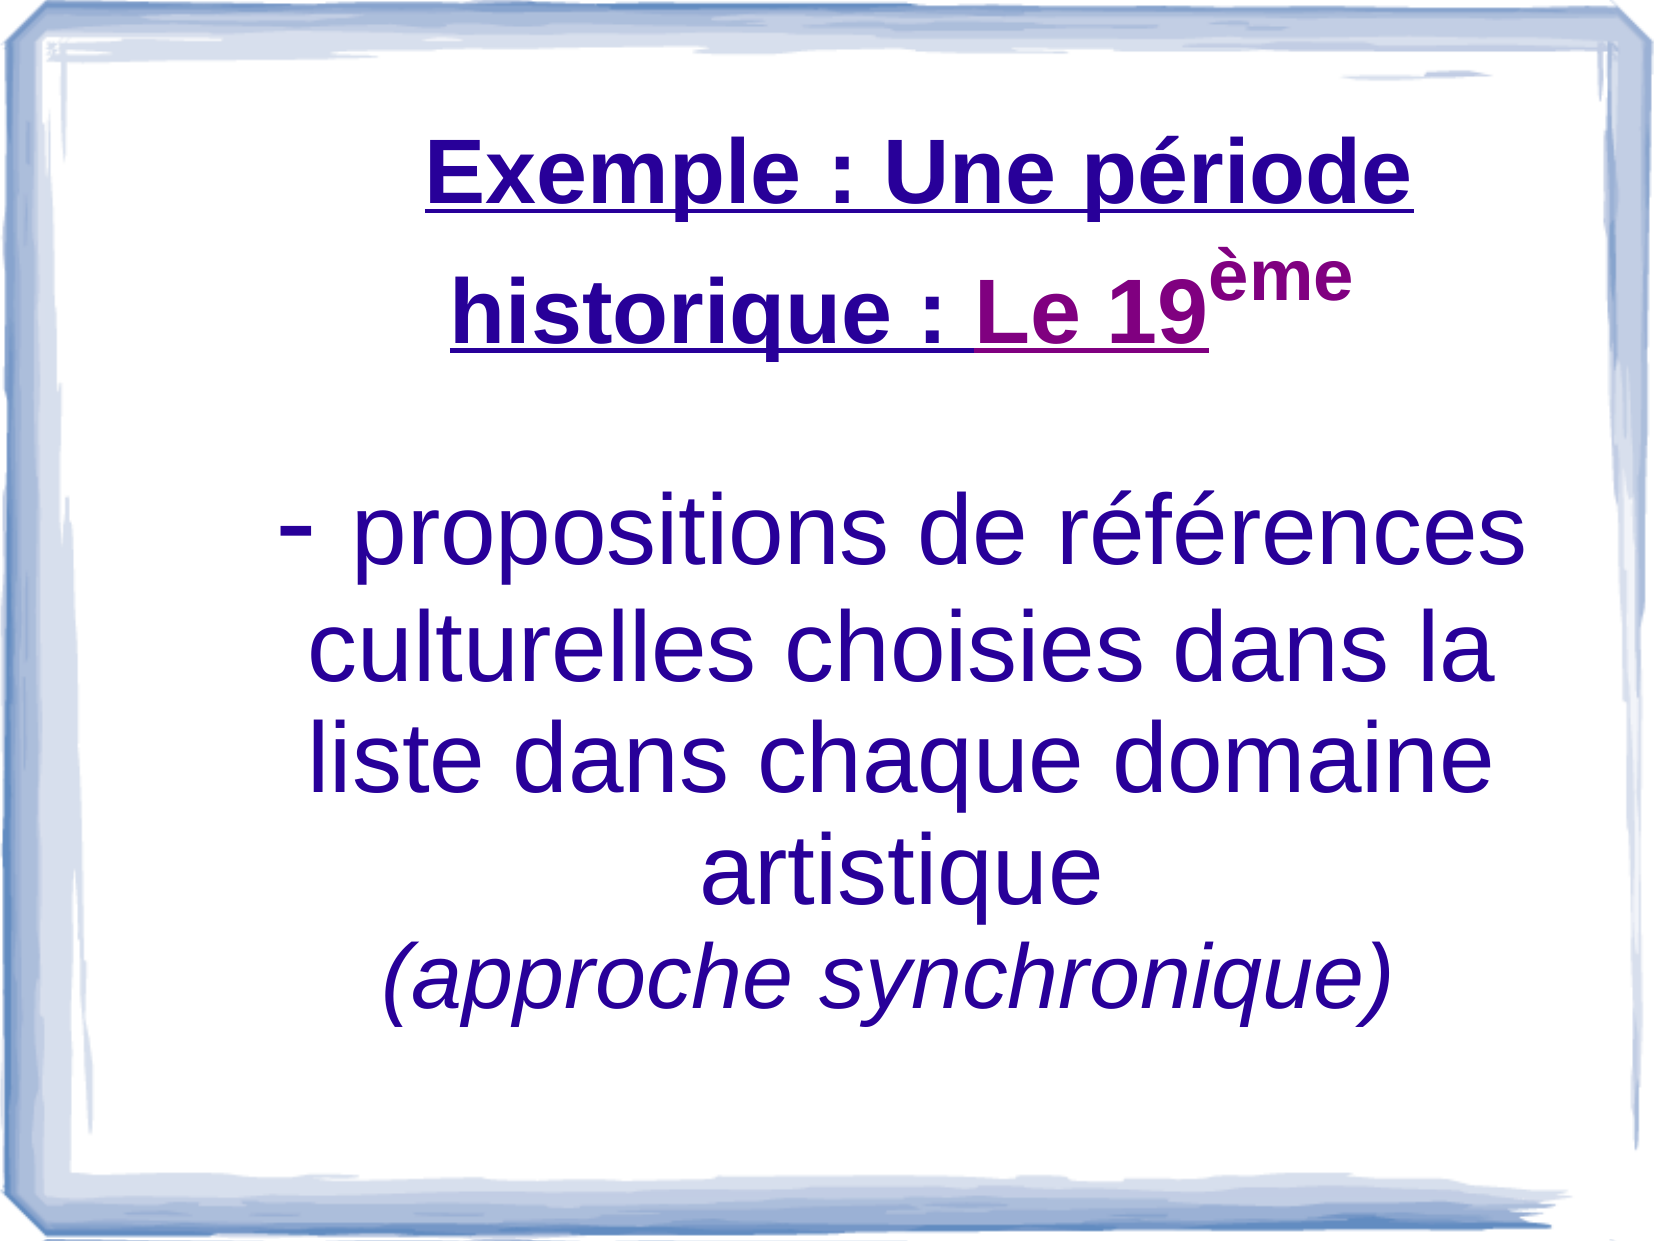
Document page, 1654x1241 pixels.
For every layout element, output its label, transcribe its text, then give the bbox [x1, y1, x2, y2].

picture [0, 0, 1654, 1241]
title Exemple : Une période historique : Le 19ème - propositions de références culturelles choisies dans la liste dans chaque domaine artistique (approche synchronique) [82, 0, 1571, 1111]
